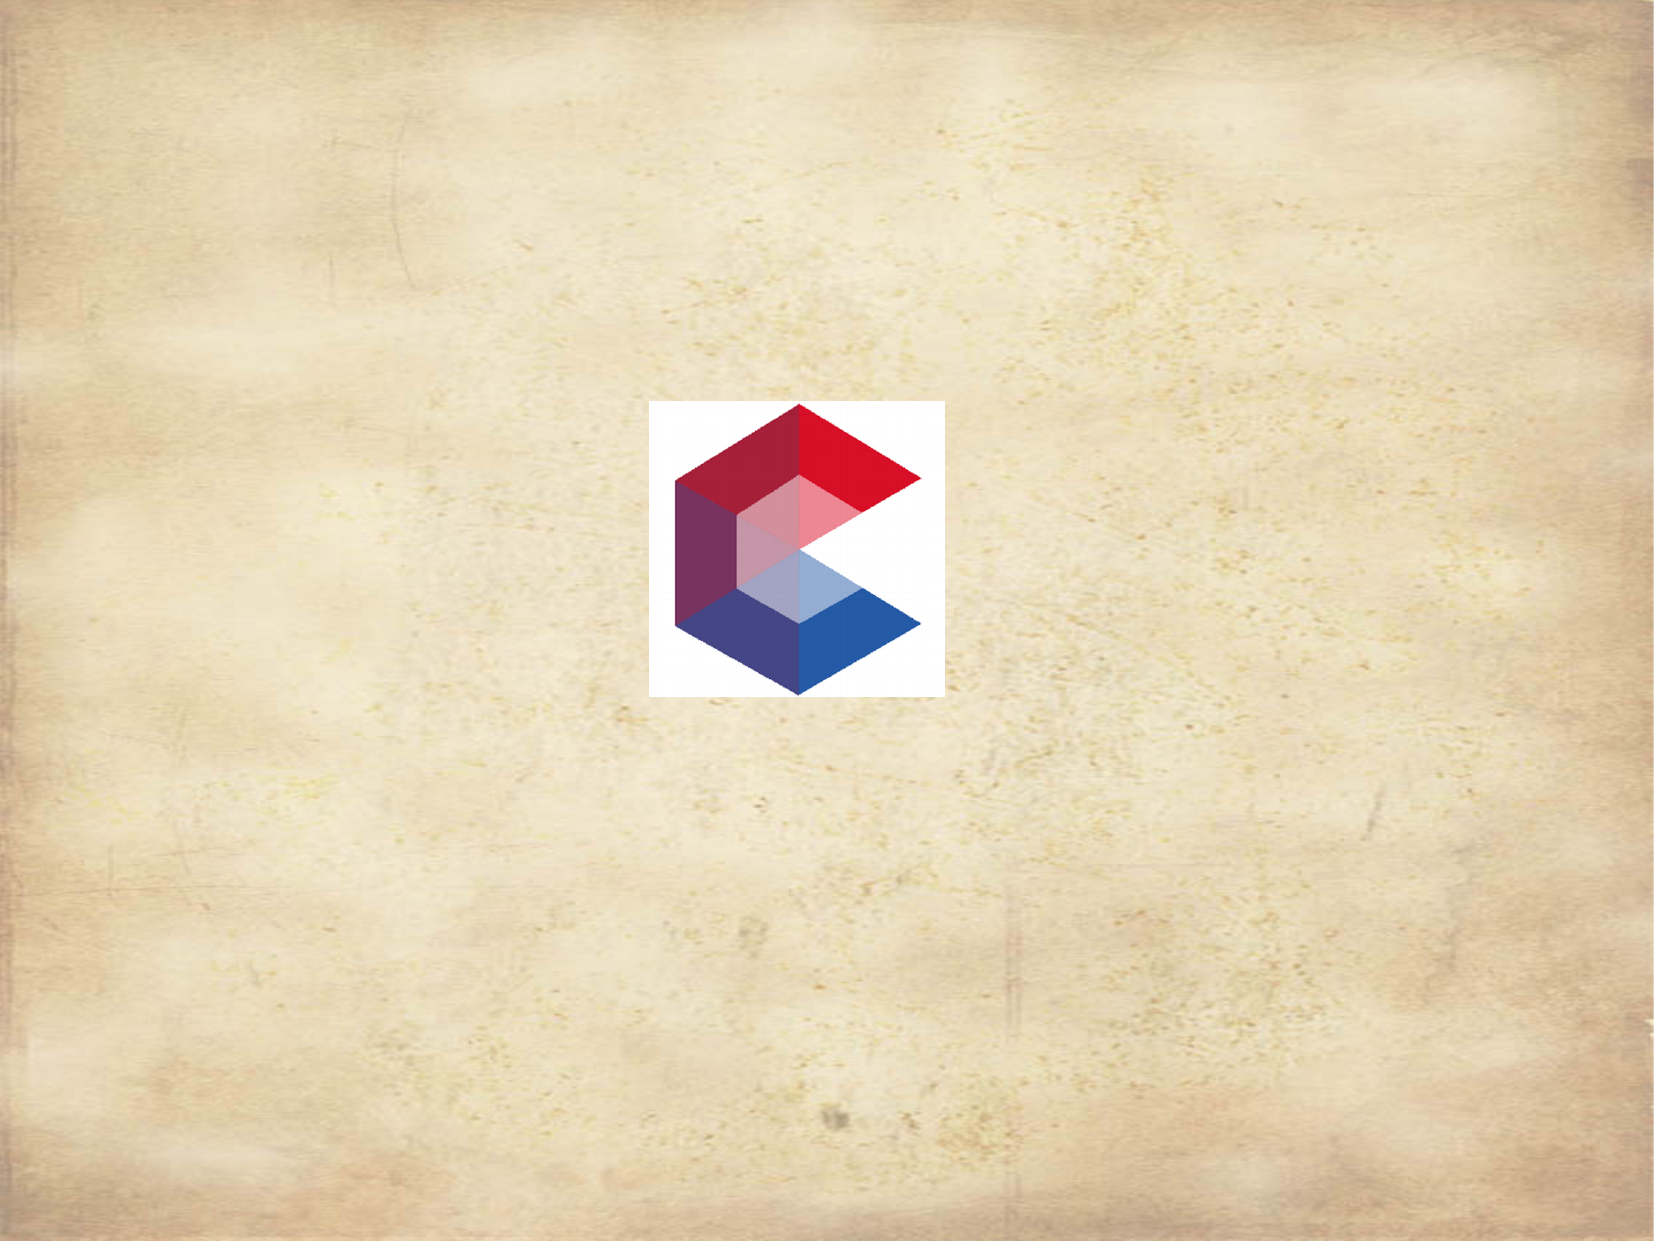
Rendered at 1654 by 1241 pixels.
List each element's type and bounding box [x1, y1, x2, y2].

picture [0, 0, 1654, 1241]
subtitle [82, 49, 1571, 1109]
